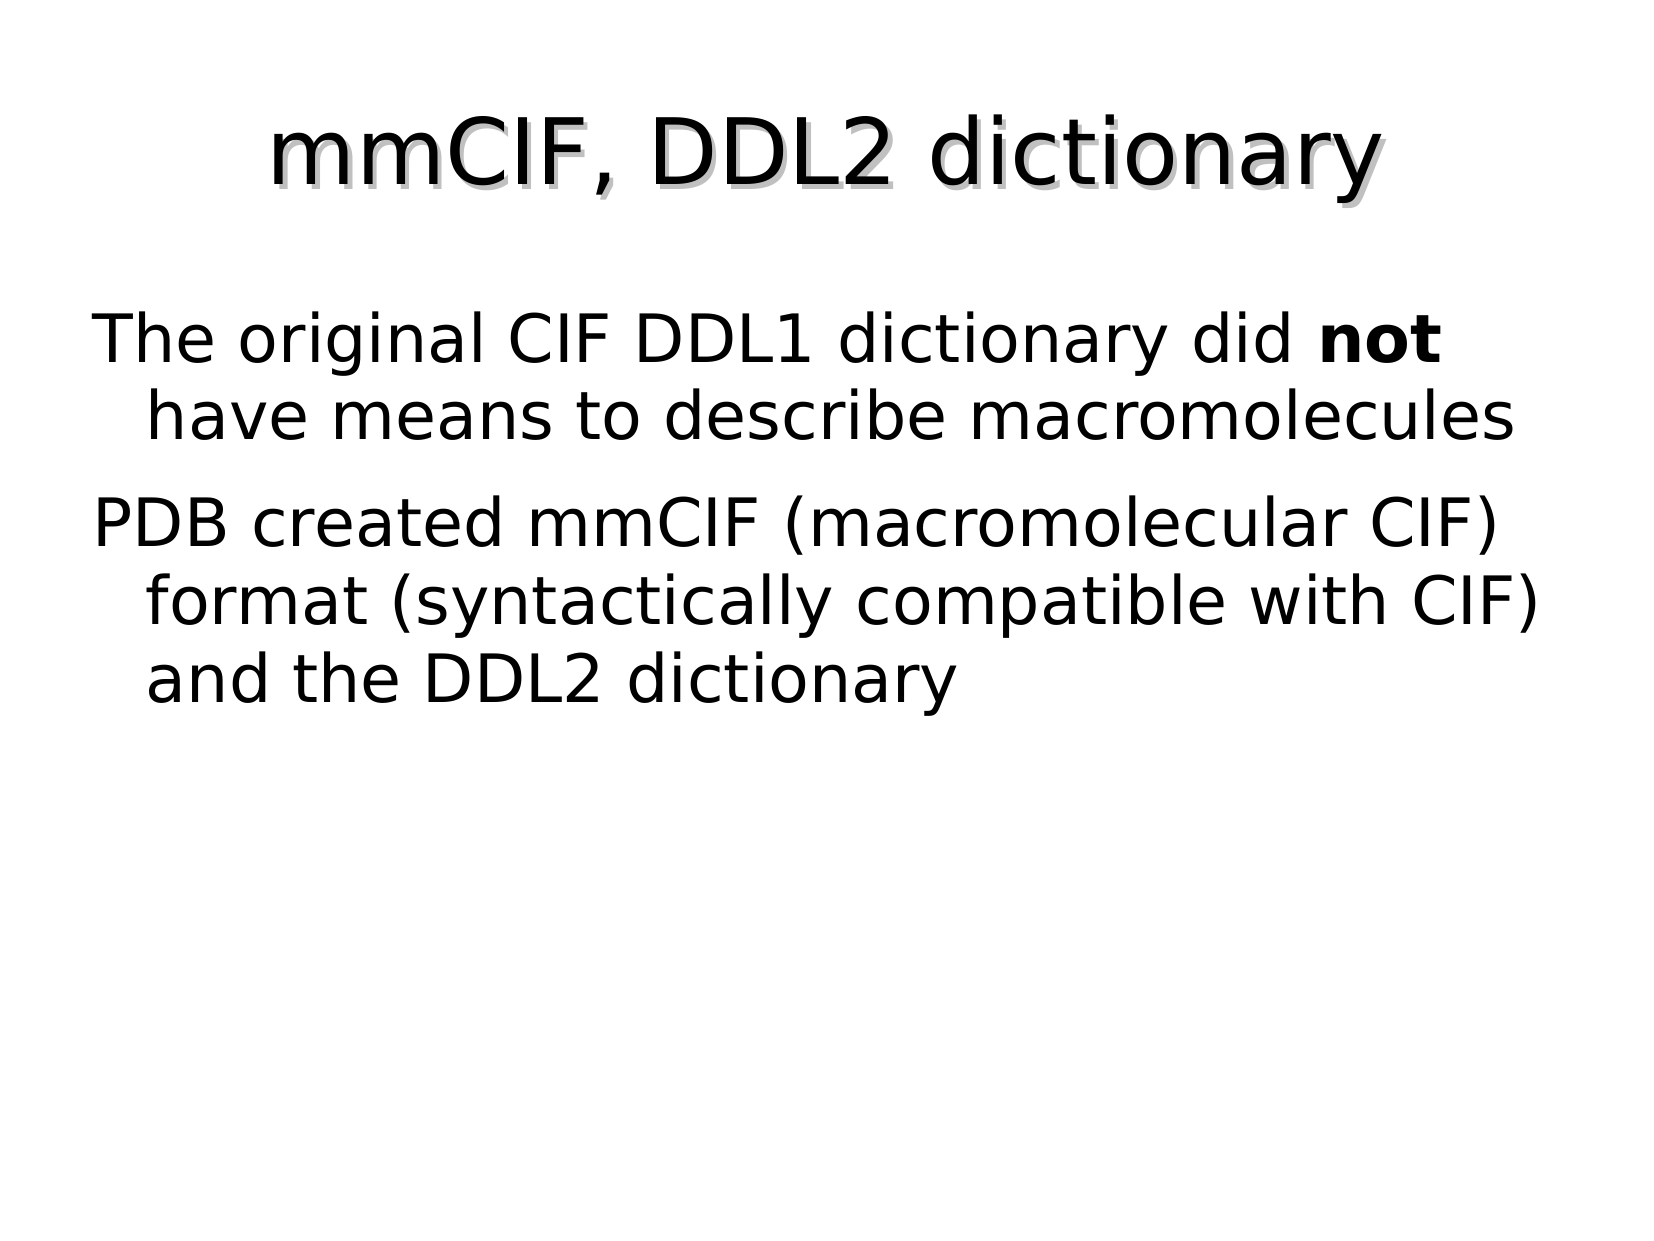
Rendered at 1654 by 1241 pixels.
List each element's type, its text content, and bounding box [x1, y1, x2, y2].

title mmCIF, DDL2 dictionary [82, 49, 1571, 257]
list The original CIF DDL1 dictionary did not have means to describe macromolecules PDB created mmCIF (macromolecular CIF) format (syntactically compatible with CIF) and the DDL2 dictionary [75, 300, 1564, 863]
